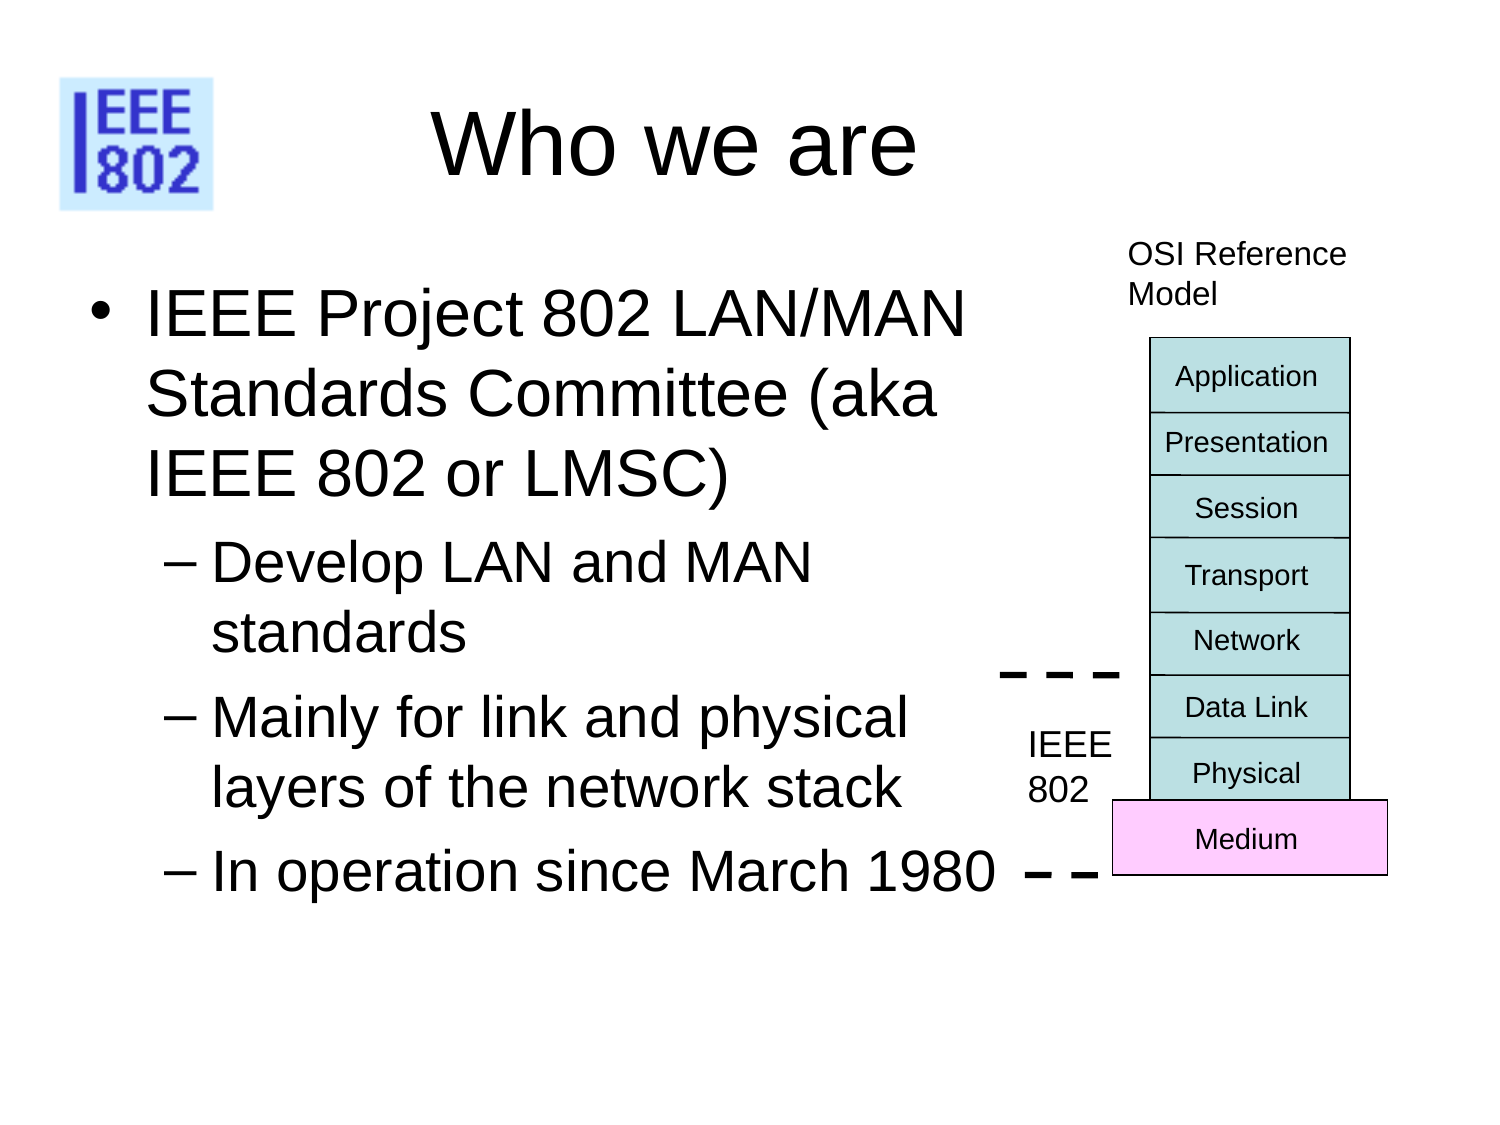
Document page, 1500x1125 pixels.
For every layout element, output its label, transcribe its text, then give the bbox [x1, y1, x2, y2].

text_box Who we are [212, 45, 1138, 233]
text_box Session [1179, 481, 1314, 533]
text_box Application [1160, 349, 1334, 401]
text_box Presentation [1149, 415, 1344, 467]
text_box Transport [1169, 548, 1324, 599]
text_box [1149, 614, 1350, 674]
picture [37, 49, 232, 250]
text_box Medium [1179, 812, 1314, 863]
text_box [1149, 676, 1350, 736]
text_box Data Link [1169, 680, 1324, 731]
text_box [1112, 739, 1388, 875]
text_box OSI Reference Model [1112, 224, 1372, 321]
text_box IEEE 802 [1012, 712, 1128, 818]
text_box [1149, 539, 1350, 611]
text_box [1149, 476, 1350, 536]
text_box [1149, 337, 1350, 411]
text_box [1149, 414, 1350, 474]
text_box Physical [1177, 746, 1317, 797]
text_box Network [1178, 614, 1316, 665]
text_box IEEE Project 802 LAN/MAN Standards Committee (aka IEEE 802 or LMSC) Develop LAN and MAN standards Mainly for link and physical layers of the network stack In operation since March 1980 [75, 262, 1025, 1005]
